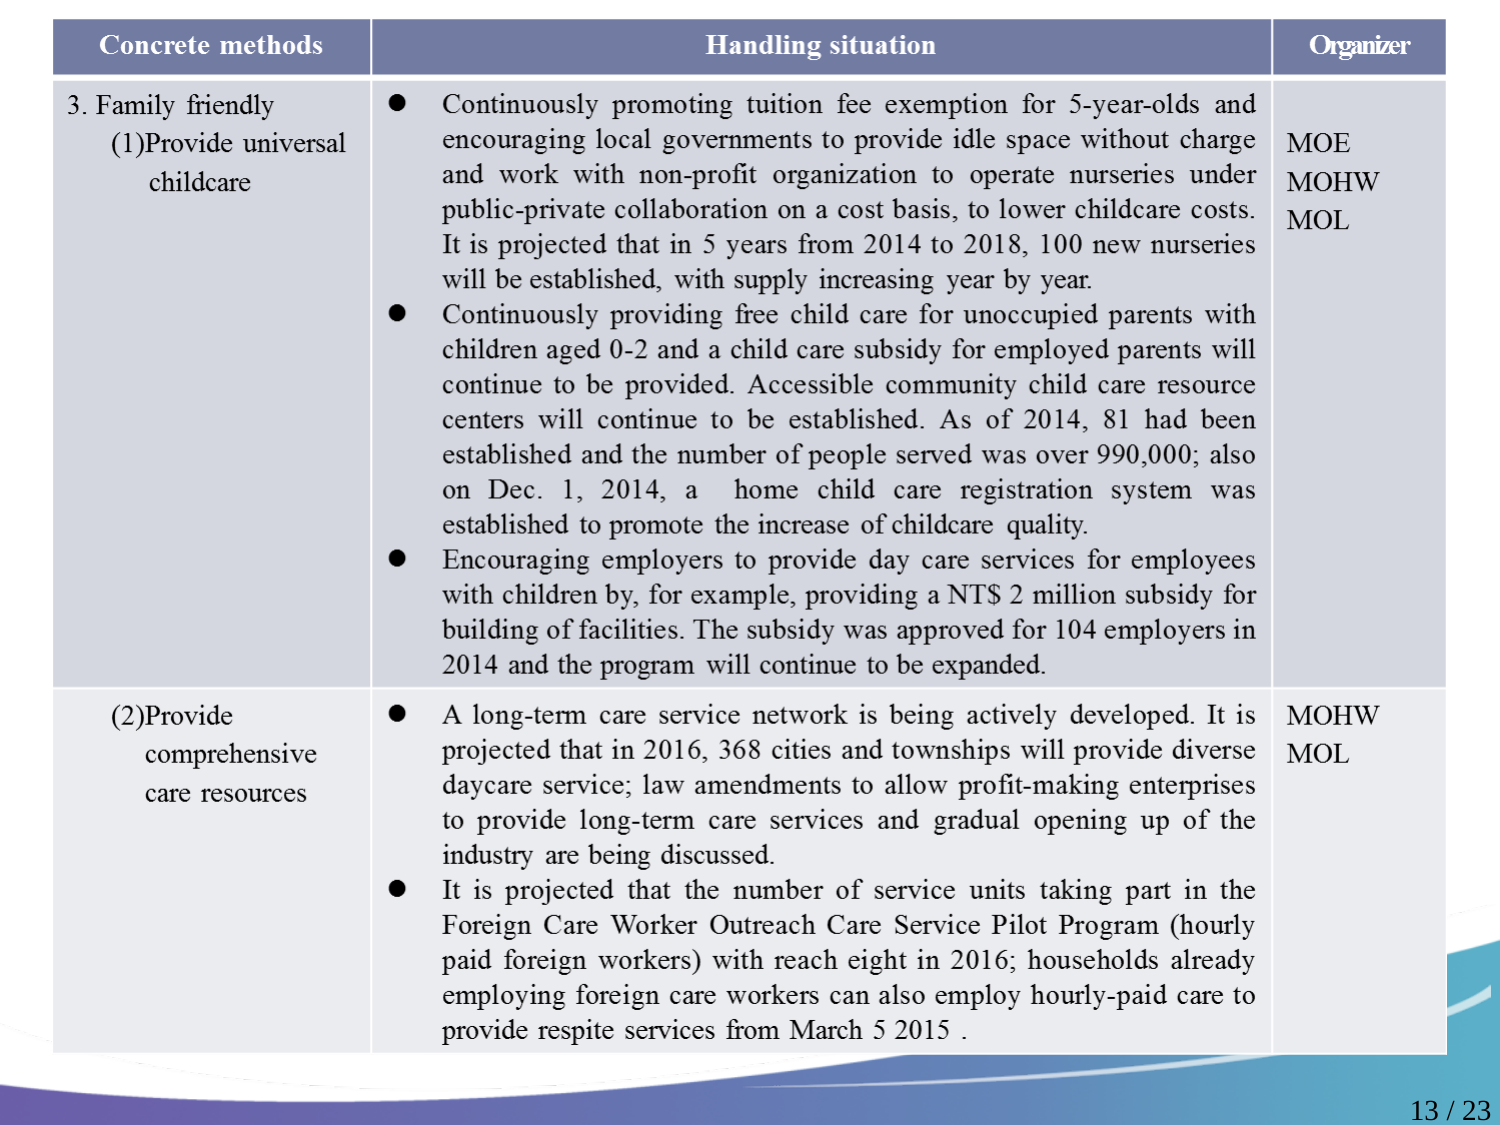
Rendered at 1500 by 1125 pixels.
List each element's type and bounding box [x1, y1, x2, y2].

text_box [17, 2, 1482, 138]
picture [52, 18, 1447, 1063]
